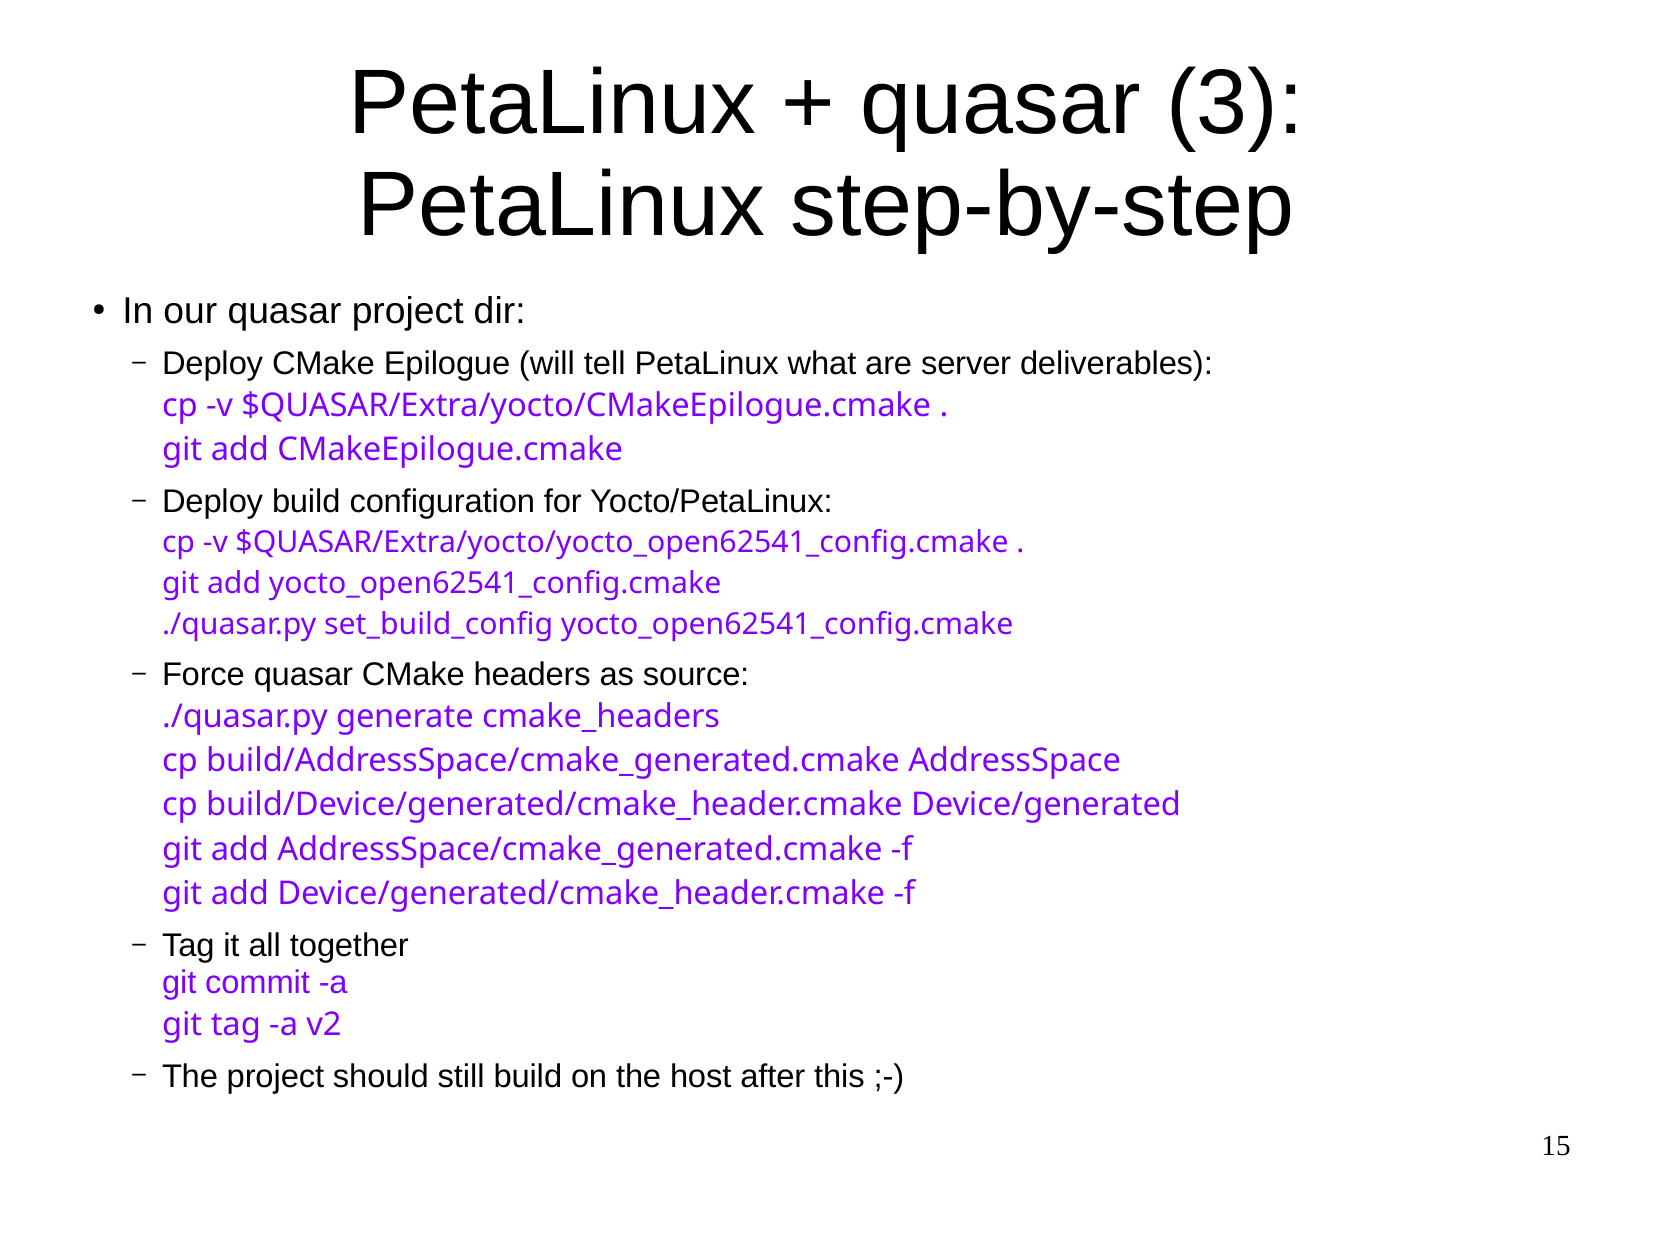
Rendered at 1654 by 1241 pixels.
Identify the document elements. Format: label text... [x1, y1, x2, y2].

list In our quasar project dir: Deploy CMake Epilogue (will tell PetaLinux what are server deliverables): cp -v $QUASAR/Extra/yocto/CMakeEpilogue.cmake . git add CMakeEpilogue.cmake Deploy build configuration for Yocto/PetaLinux: cp -v $QUASAR/Extra/yocto/yocto_open62541_config.cmake . git add yocto_open62541_config.cmake ./quasar.py set_build_config yocto_open62541_config.cmake Force quasar CMake headers as source: ./quasar.py generate cmake_headers cp build/AddressSpace/cmake_generated.cmake AddressSpace cp build/Device/generated/cmake_header.cmake Device/generated git add AddressSpace/cmake_generated.cmake -f git add Device/generated/cmake_header.cmake -f Tag it all together git commit -a git tag -a v2 The project should still build on the host after this ;-) [82, 290, 1571, 1111]
title PetaLinux + quasar (3): PetaLinux step-by-step [82, 49, 1571, 257]
